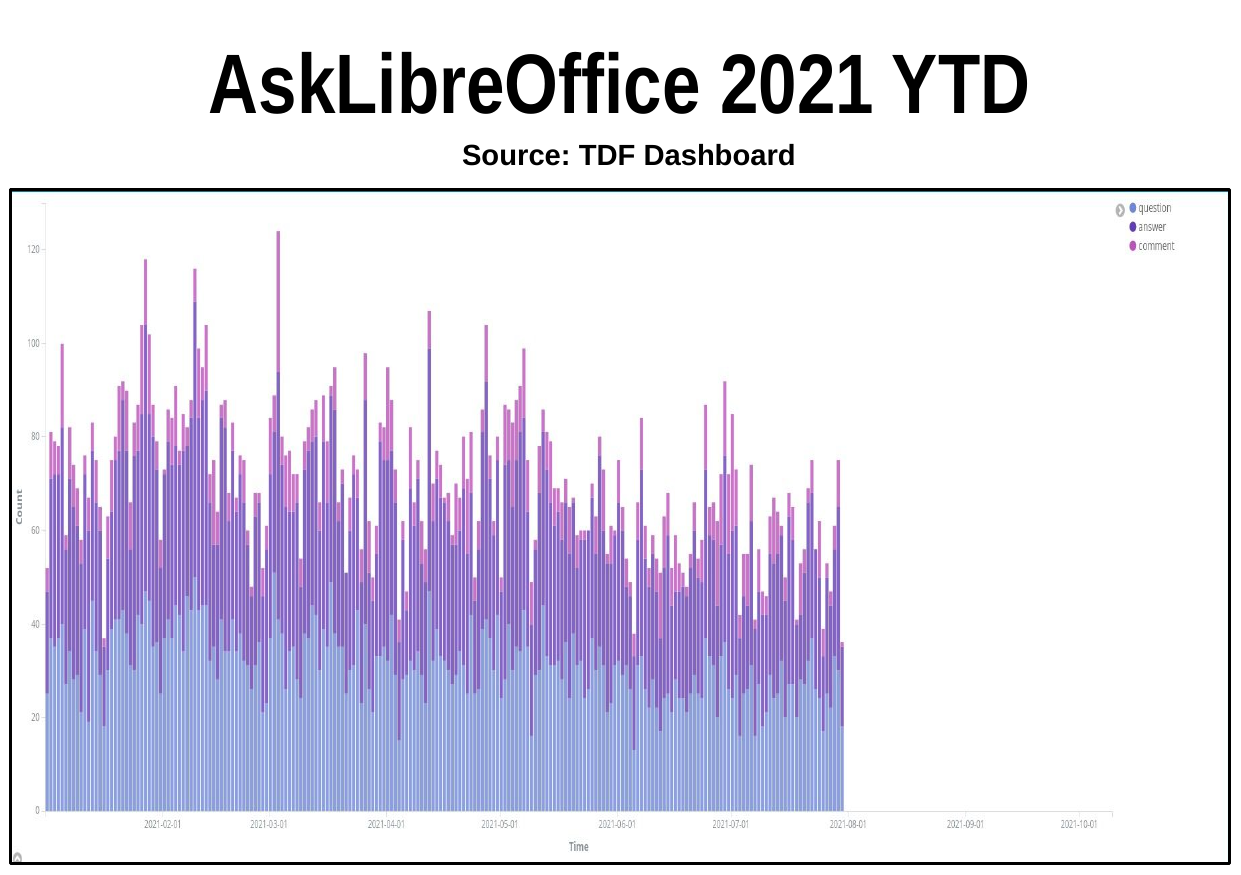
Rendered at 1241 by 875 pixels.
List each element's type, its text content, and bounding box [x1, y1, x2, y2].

title AskLibreOffice 2021 YTD [11, 12, 1229, 155]
picture [11, 191, 1229, 863]
text_box Source: TDF Dashboard [447, 131, 812, 185]
